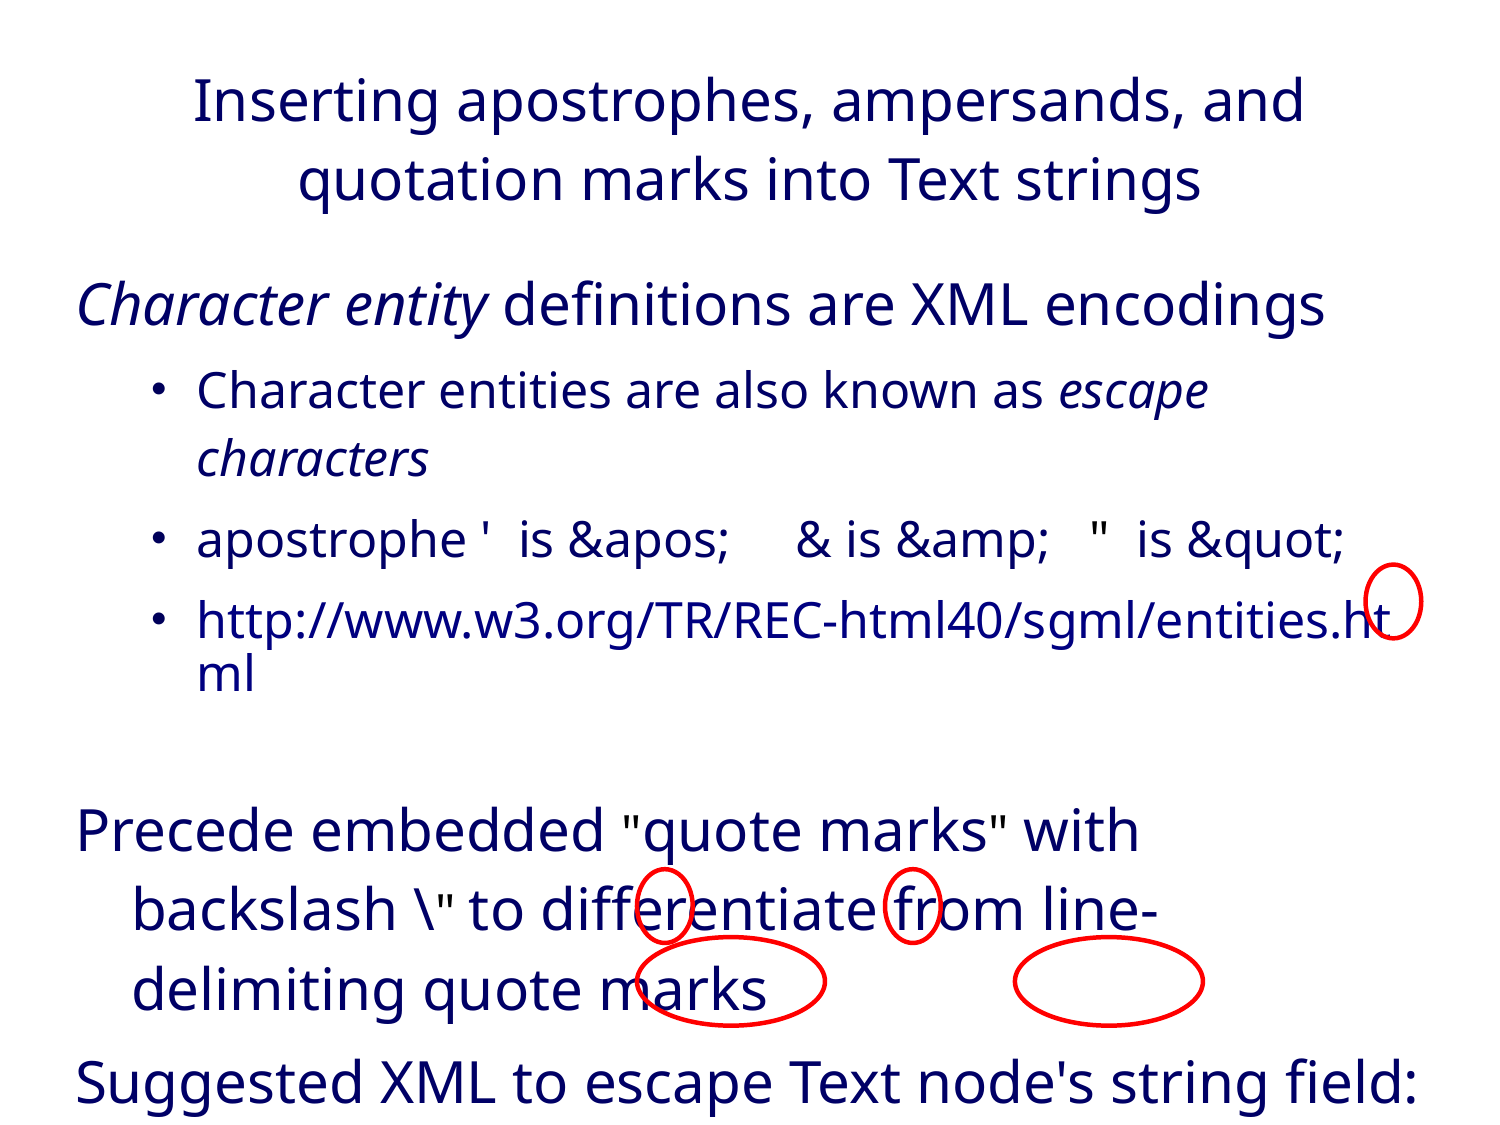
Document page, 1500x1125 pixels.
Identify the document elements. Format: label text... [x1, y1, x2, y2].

list Character entity definitions are XML encodings Character entities are also known as escape characters apostrophe ' is &apos; & is &amp; " is &quot; http://www.w3.org/TR/REC-html40/sgml/entities.html Precede embedded "quote marks" with backslash \" to differentiate from line-delimiting quote marks Suggested XML to escape Text node's string field: single quote (apostrophe) as XML attribute delimiter string=' "Hello from \"Monterey\" " ' or string=' "Hello from \&quot;Monterey\&quot; " ' string=' "A friend&apos;s new car" "just arrived" ' [75, 263, 1425, 1083]
title Inserting apostrophes, ampersands, and quotation marks into Text strings [112, 51, 1388, 225]
